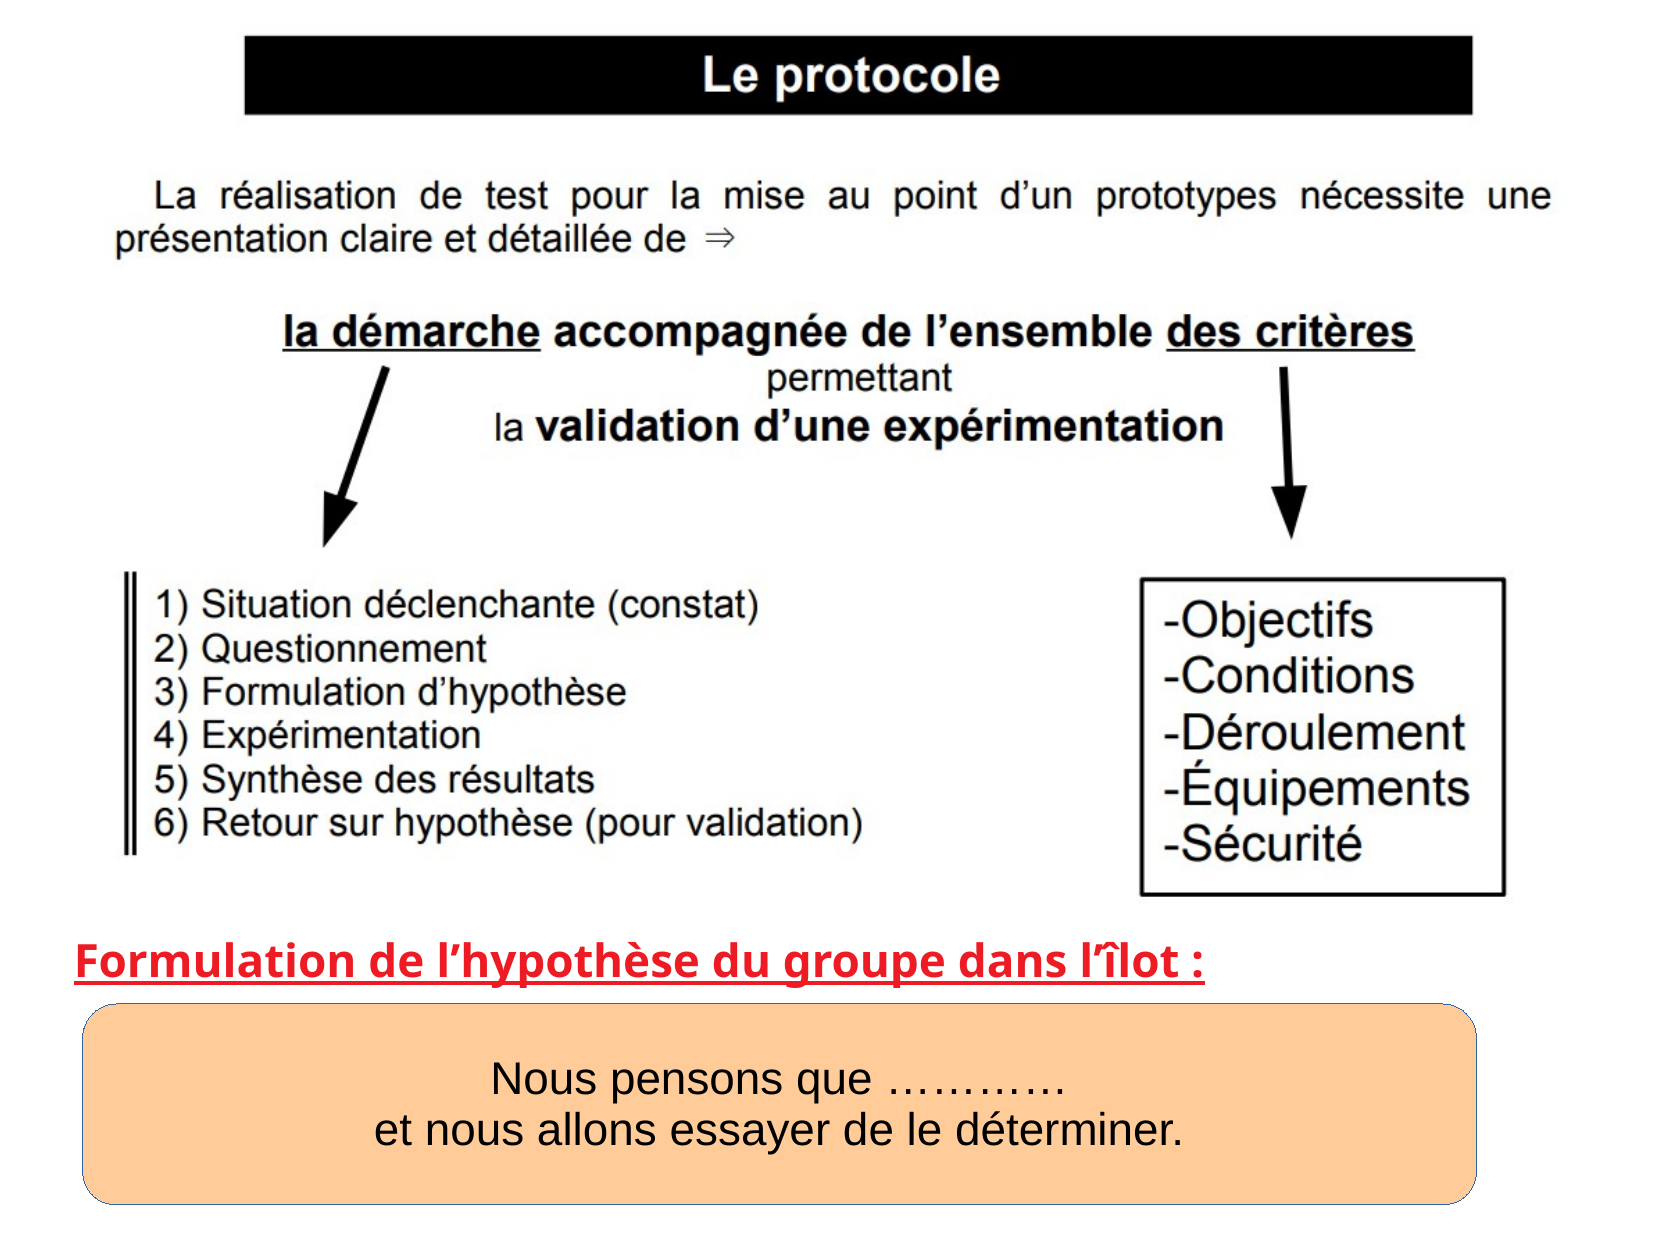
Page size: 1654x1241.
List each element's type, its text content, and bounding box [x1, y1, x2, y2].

text_box Formulation de l’hypothèse du groupe dans l’îlot : [59, 921, 1595, 1001]
text_box Nous pensons que ………… et nous allons essayer de le déterminer. [82, 1003, 1477, 1205]
picture [59, 14, 1585, 921]
